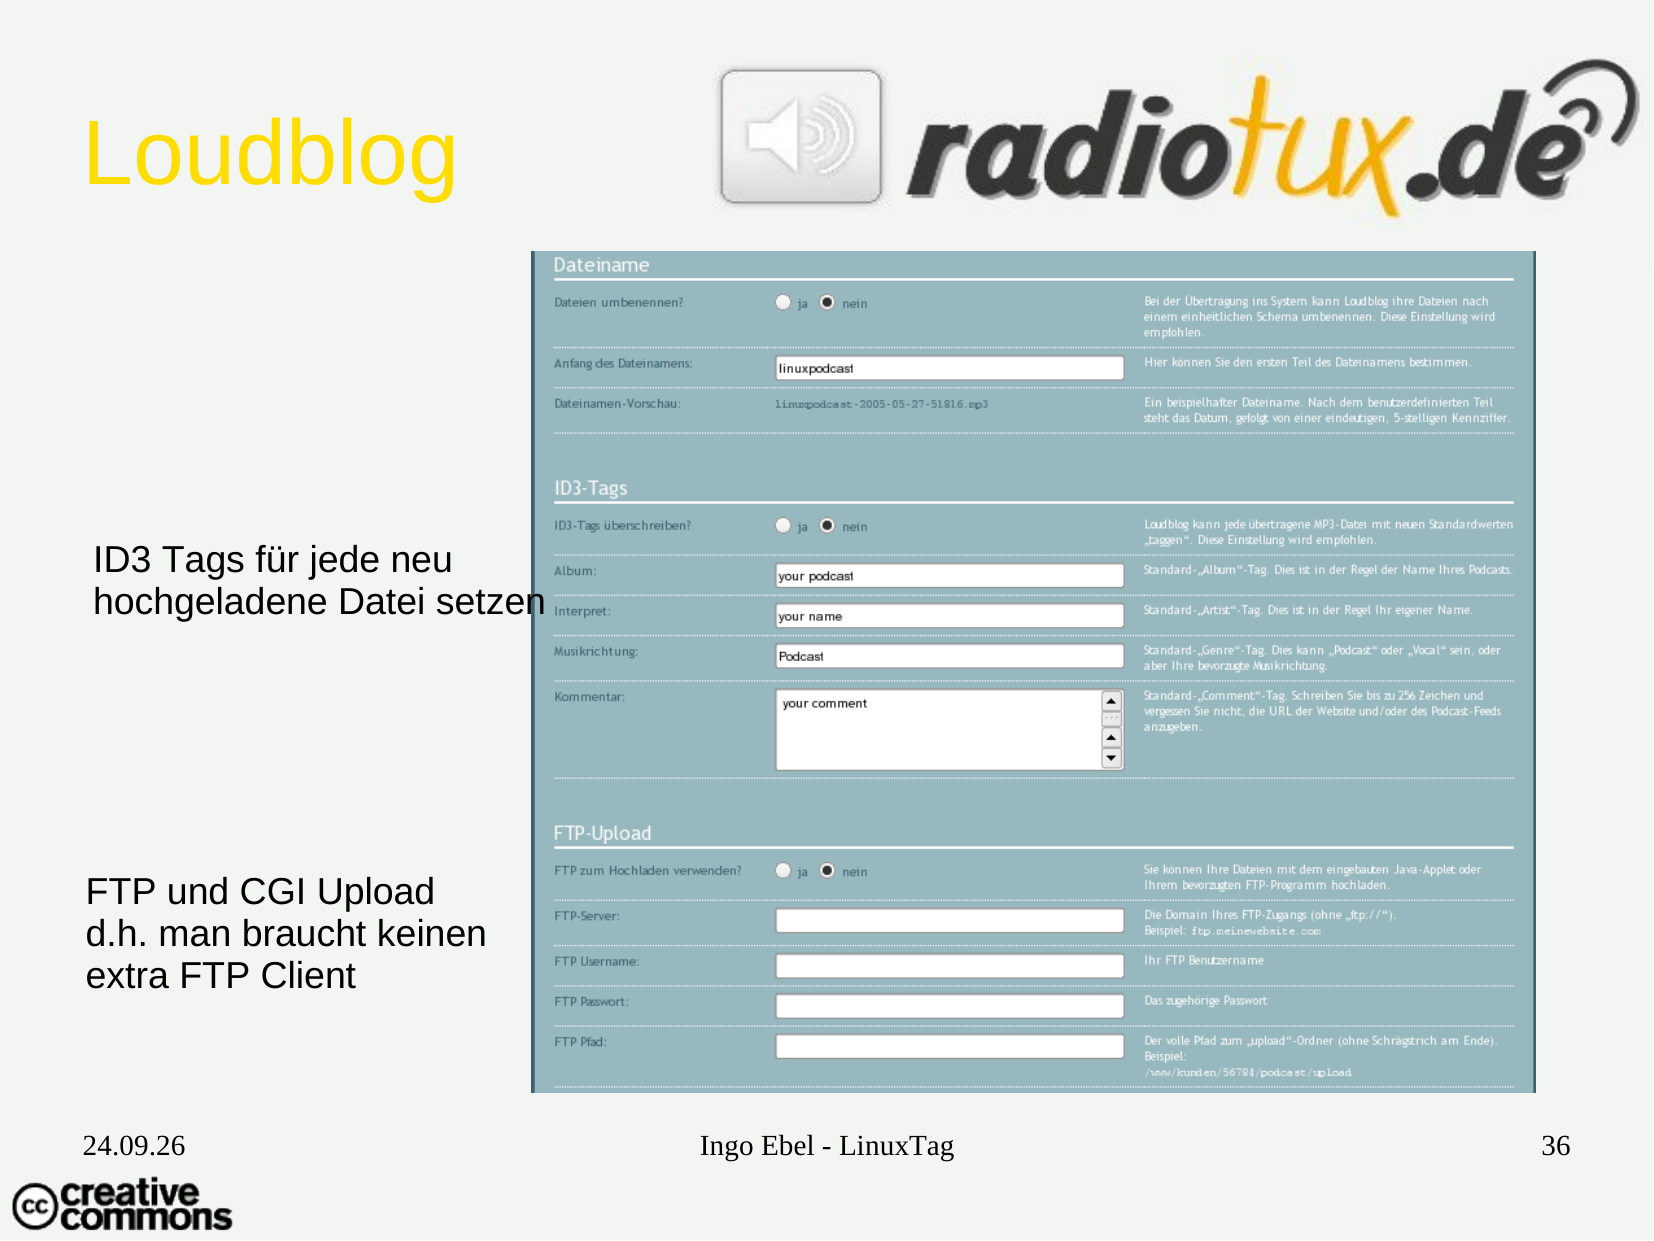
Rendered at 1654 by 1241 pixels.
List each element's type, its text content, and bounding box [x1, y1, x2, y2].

picture [531, 0, 1654, 1093]
picture [0, 1121, 236, 1240]
text_box ID3 Tags für jede neu hochgeladene Datei setzen [78, 531, 562, 631]
text_box FTP und CGI Upload d.h. man braucht keinen extra FTP Client [70, 863, 502, 1004]
title Loudblog [82, 49, 1571, 257]
